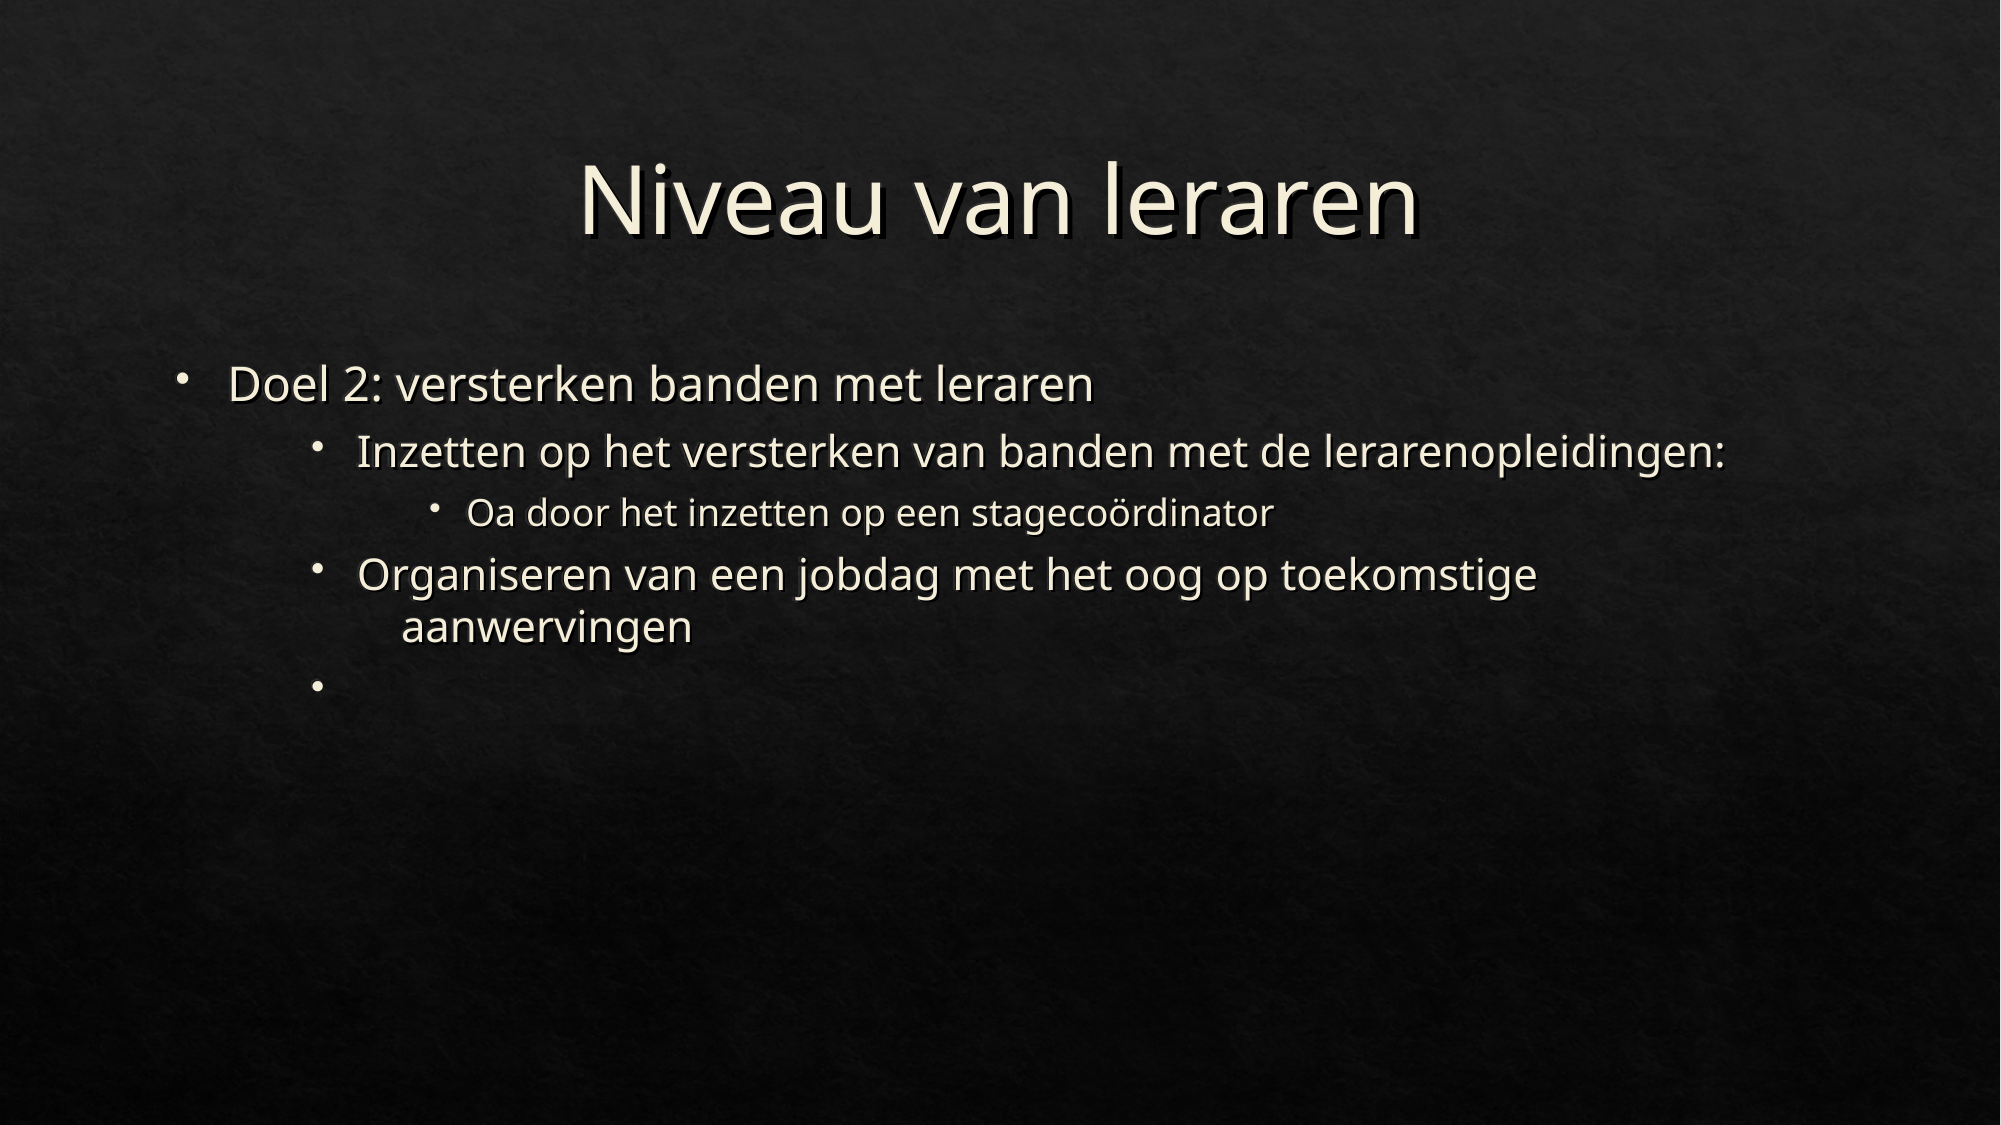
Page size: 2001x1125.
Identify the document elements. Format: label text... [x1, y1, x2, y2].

list Doel 2: versterken banden met leraren Inzetten op het versterken van banden met de lerarenopleidingen: Oa door het inzetten op een stagecoördinator Organiseren van een jobdag met het oog op toekomstige aanwervingen [149, 340, 1849, 951]
title Niveau van leraren [149, 99, 1849, 307]
